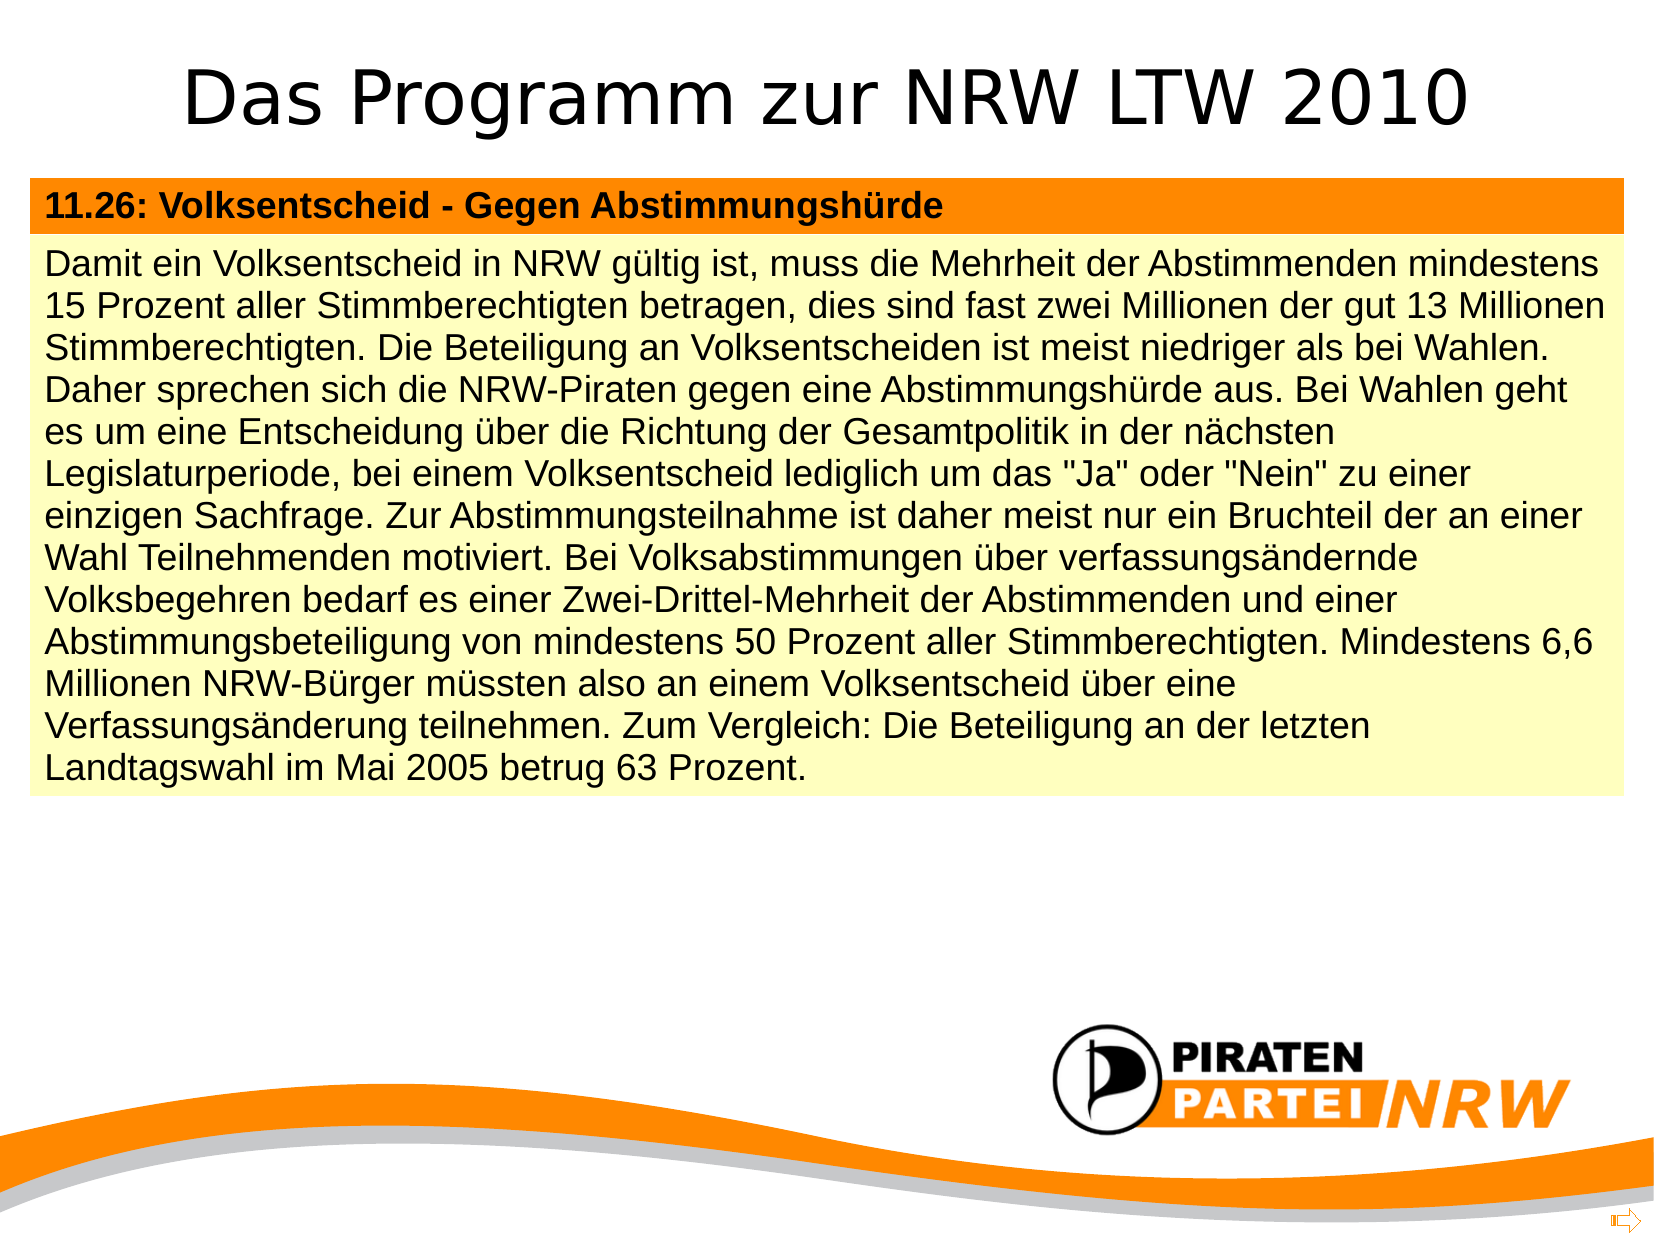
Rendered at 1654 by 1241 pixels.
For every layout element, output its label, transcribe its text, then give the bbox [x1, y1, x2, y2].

title Das Programm zur NRW LTW 2010 [82, 54, 1571, 143]
table_cell Damit ein Volksentscheid in NRW gültig ist, muss die Mehrheit der Abstimmenden mindestens 15 Prozent aller Stimmberechtigten betragen, dies sind fast zwei Millionen der gut 13 Millionen Stimmberechtigten. Die Beteiligung an Volksentscheiden ist meist niedriger als bei Wahlen. Daher sprechen sich die NRW-Piraten gegen eine Abstimmungshürde aus. Bei Wahlen geht es um eine Entscheidung über die Richtung der Gesamtpolitik in der nächsten Legislaturperiode, bei einem Volksentscheid lediglich um das "Ja" oder "Nein" zu einer einzigen Sachfrage. Zur Abstimmungsteilnahme ist daher meist nur ein Bruchteil der an einer Wahl Teilnehmenden motiviert. Bei Volksabstimmungen über verfassungsändernde Volksbegehren bedarf es einer Zwei-Drittel-Mehrheit der Abstimmenden und einer Abstimmungsbeteiligung von mindestens 50 Prozent aller Stimmberechtigten. Mindestens 6,6 Millionen NRW-Bürger müssten also an einem Volksentscheid über eine Verfassungsänderung teilnehmen. Zum Vergleich: Die Beteiligung an der letzten Landtagswahl im Mai 2005 betrug 63 Prozent. [30, 235, 1624, 796]
table_header 11.26: Volksentscheid - Gegen Abstimmungshürde [30, 178, 1624, 234]
picture [1045, 1021, 1579, 1140]
